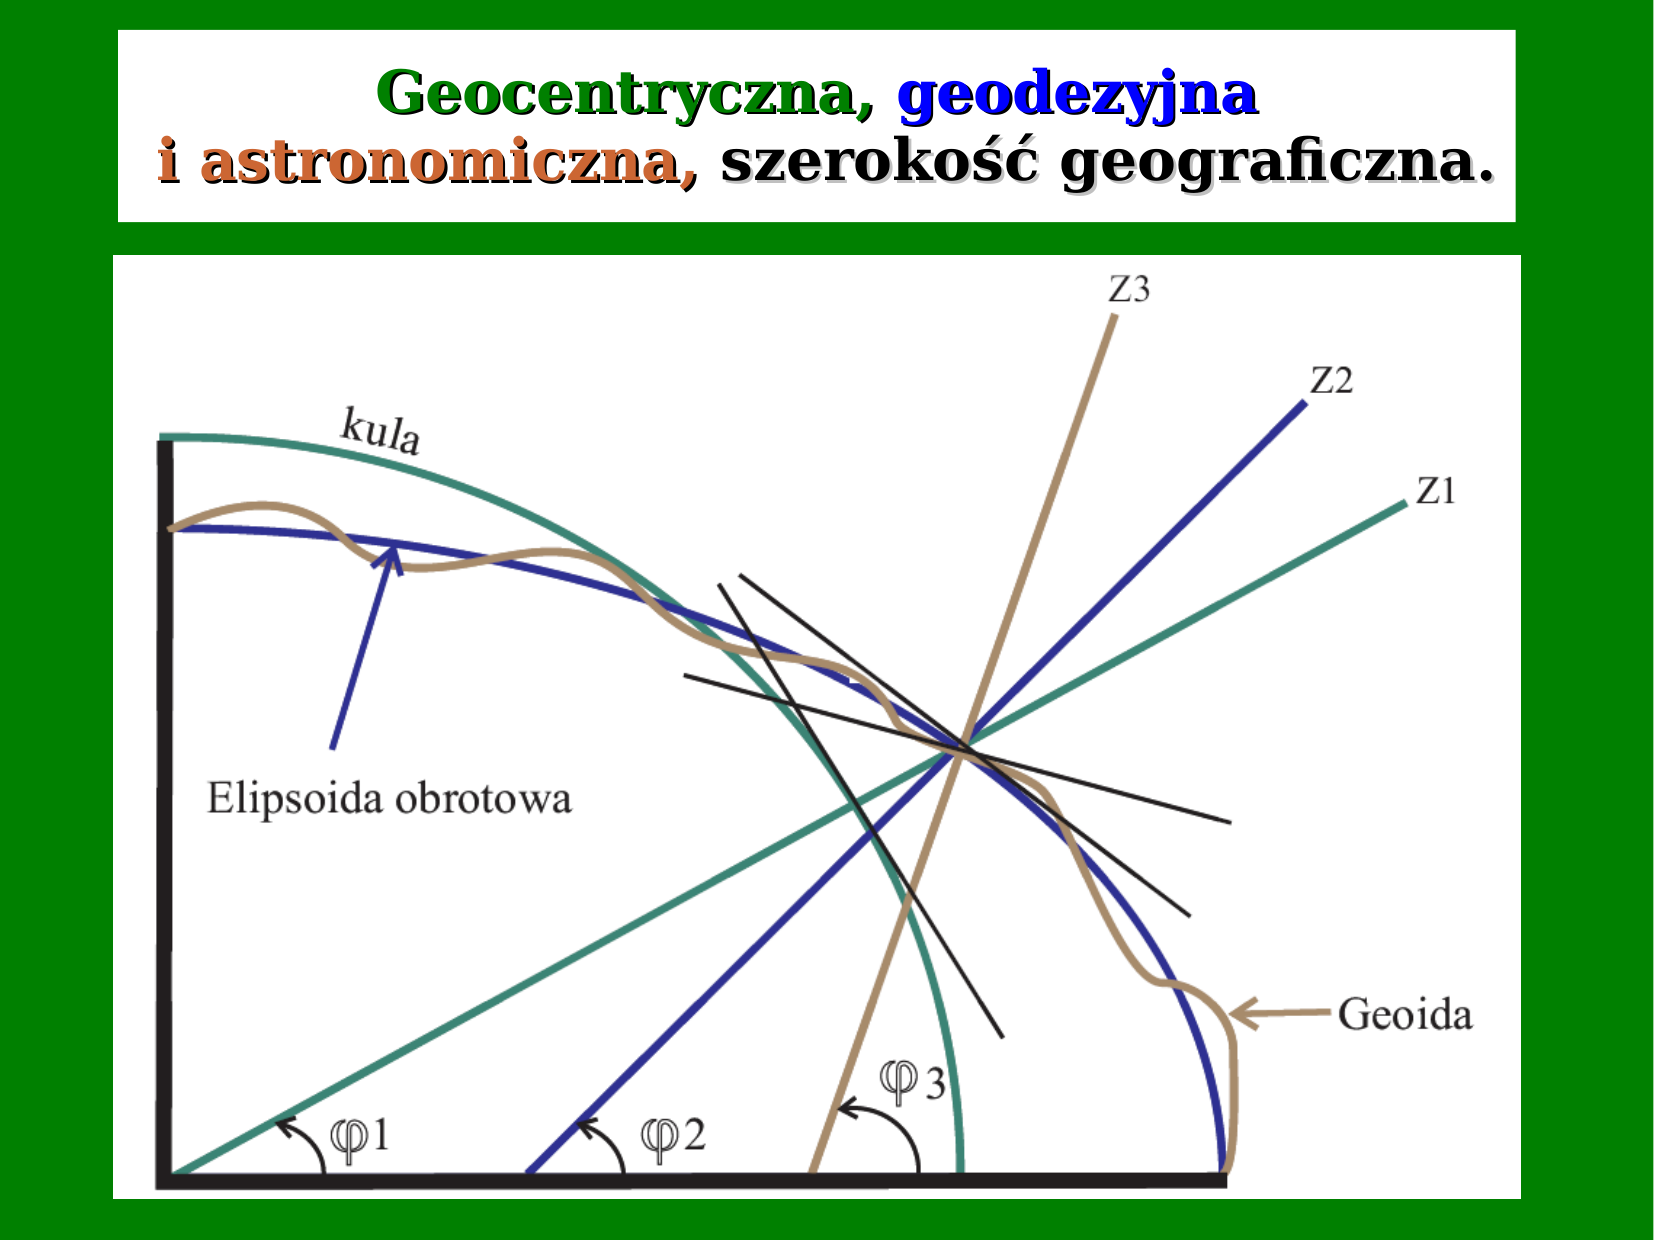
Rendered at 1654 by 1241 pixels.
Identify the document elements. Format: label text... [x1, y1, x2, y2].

picture [113, 255, 1521, 1199]
title Geocentryczna, geodezyjna i astronomiczna, szerokość geograficzna. [118, 29, 1516, 223]
